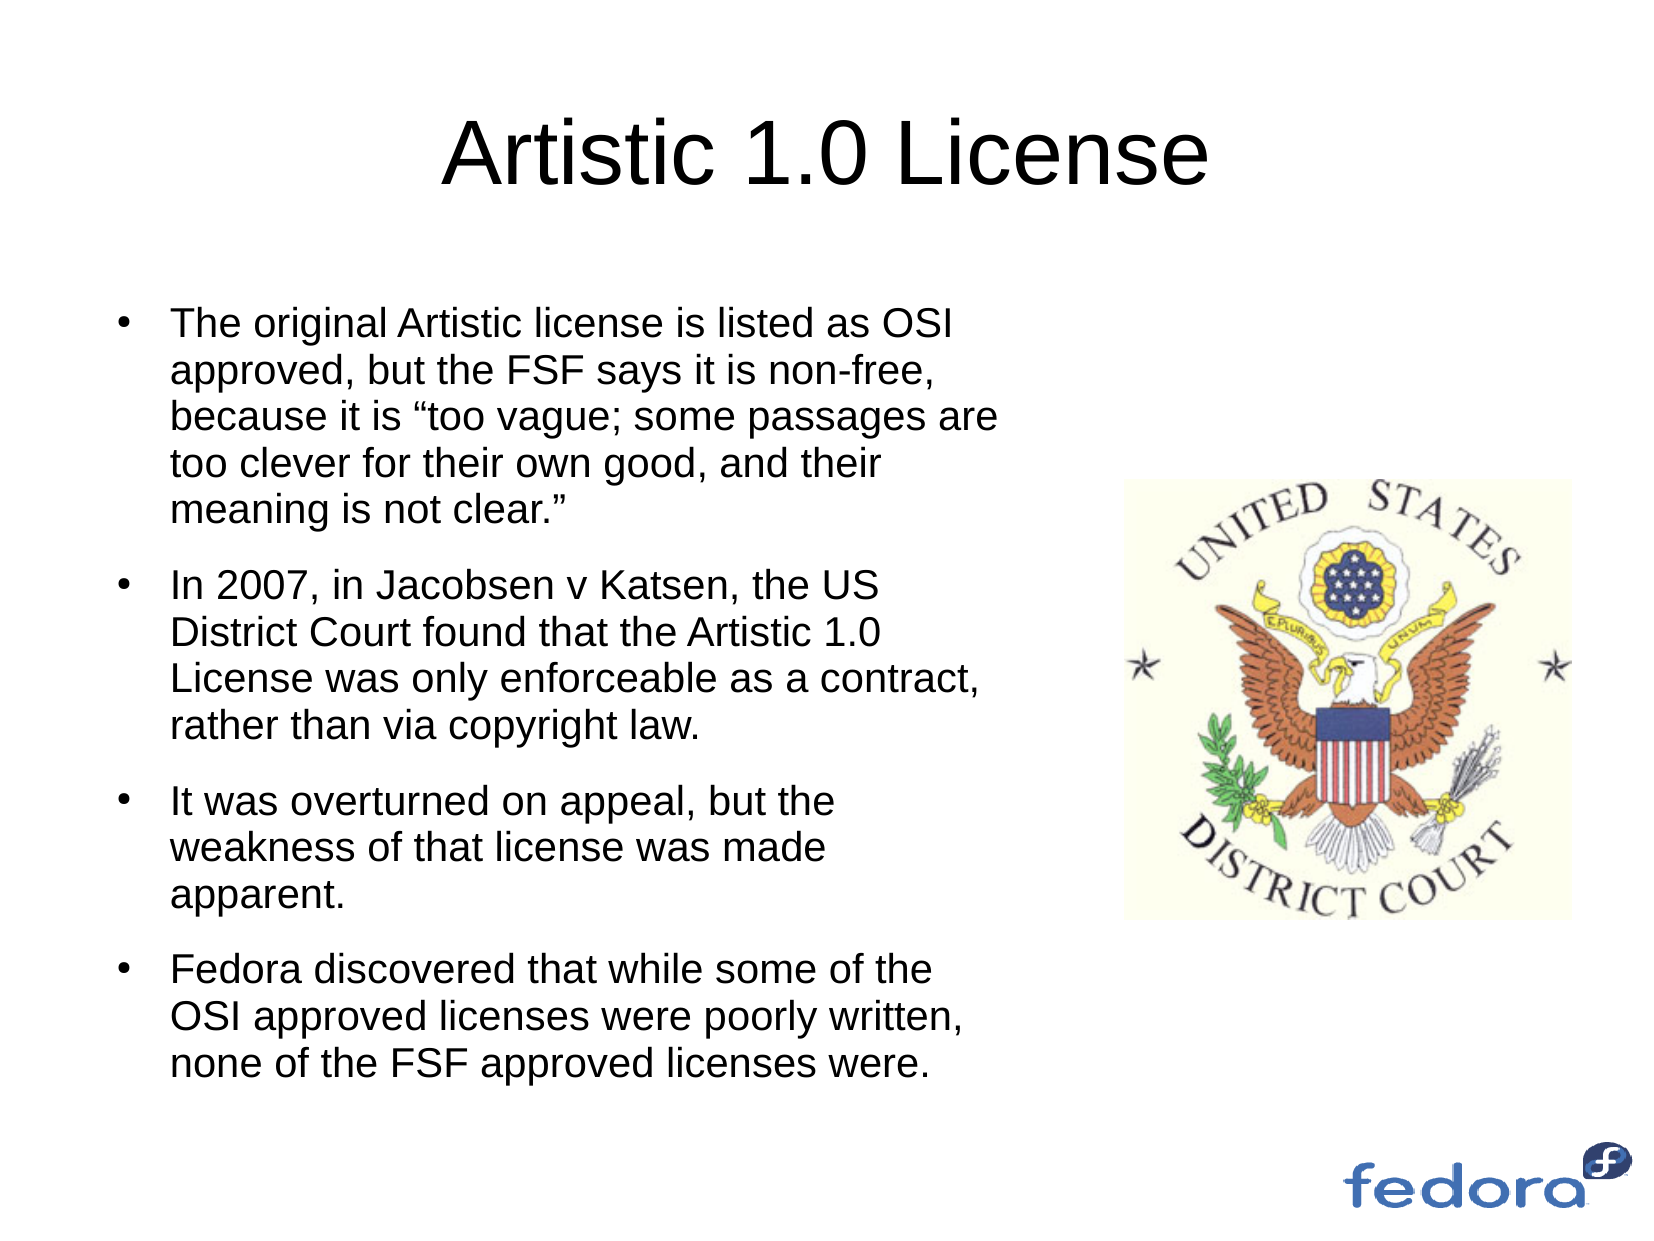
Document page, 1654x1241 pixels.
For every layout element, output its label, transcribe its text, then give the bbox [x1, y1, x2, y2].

title Artistic 1.0 License [82, 56, 1571, 250]
picture [1332, 1124, 1651, 1227]
picture [1124, 479, 1572, 920]
list The original Artistic license is listed as OSI approved, but the FSF says it is non-free, because it is “too vague; some passages are too clever for their own good, and their meaning is not clear.” In 2007, in Jacobsen v Katsen, the US District Court found that the Artistic 1.0 License was only enforceable as a contract, rather than via copyright law. It was overturned on appeal, but the weakness of that license was made apparent. Fedora discovered that while some of the OSI approved licenses were poorly written, none of the FSF approved licenses were. [98, 300, 1013, 1104]
